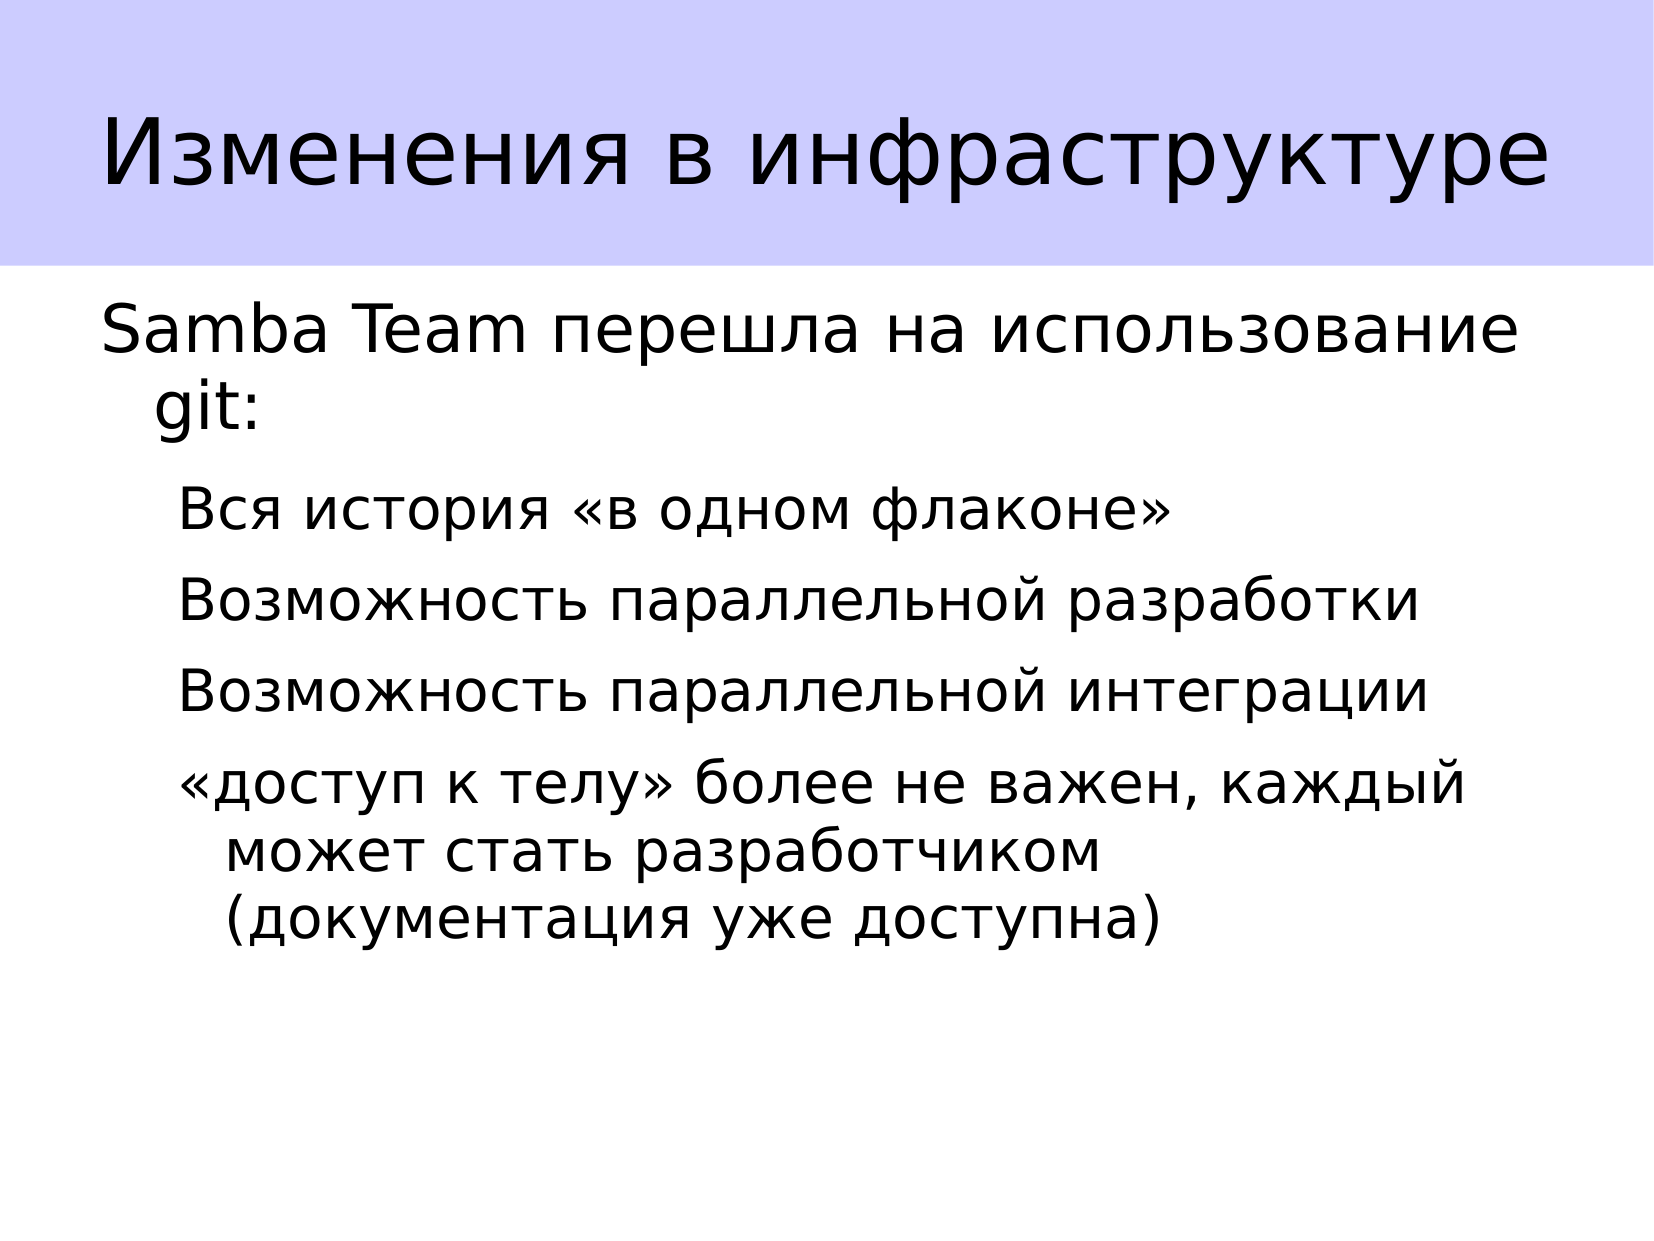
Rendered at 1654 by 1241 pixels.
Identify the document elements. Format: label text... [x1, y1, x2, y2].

list Samba Team перешла на использование git: Вся история «в одном флаконе» Возможность параллельной разработки Возможность параллельной интеграции «доступ к телу» более не важен, каждый может стать разработчиком (документация уже доступна) [82, 290, 1571, 1094]
title Изменения в инфраструктуре [82, 56, 1571, 250]
